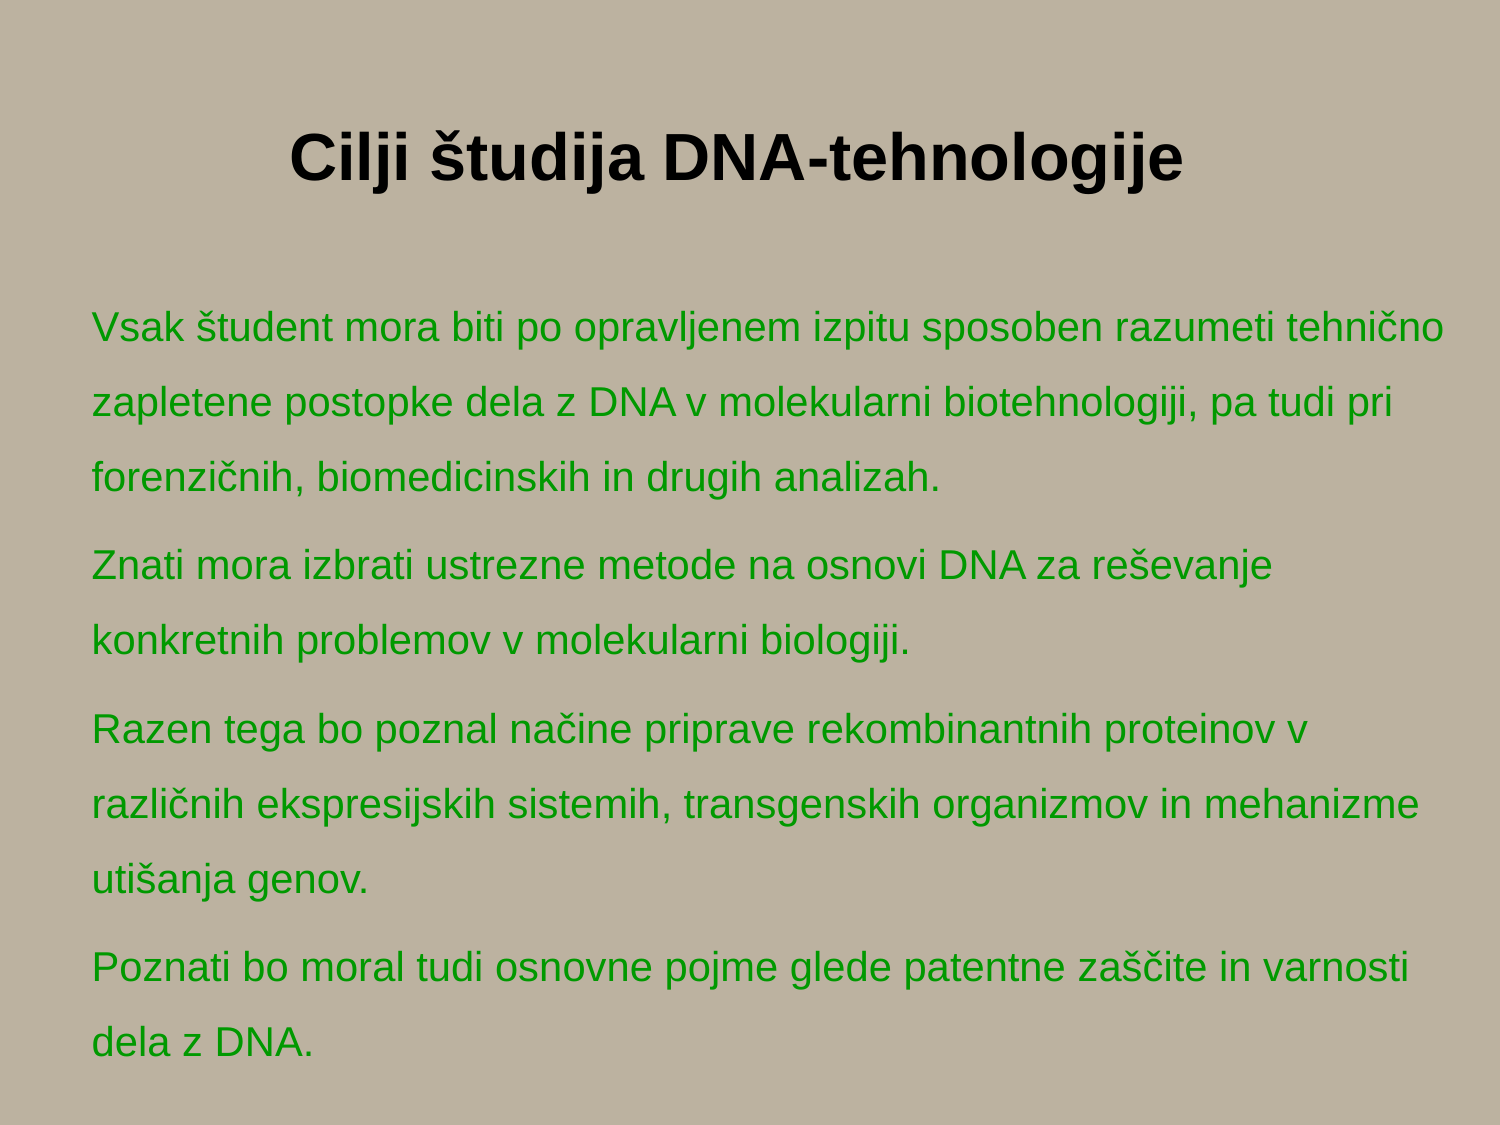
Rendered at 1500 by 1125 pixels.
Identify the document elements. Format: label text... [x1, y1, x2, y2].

subtitle Vsak študent mora biti po opravljenem izpitu sposoben razumeti tehnično zapletene postopke dela z DNA v molekularni biotehnologiji, pa tudi pri forenzičnih, biomedicinskih in drugih analizah. Znati mora izbrati ustrezne metode na osnovi DNA za reševanje konkretnih problemov v molekularni biologiji. Razen tega bo poznal načine priprave rekombinantnih proteinov v različnih ekspresijskih sistemih, transgenskih organizmov in mehanizme utišanja genov. Poznati bo moral tudi osnovne pojme glede patentne zaščite in varnosti dela z DNA. [76, 267, 1461, 1083]
title Cilji študija DNA-tehnologije [99, 95, 1375, 213]
